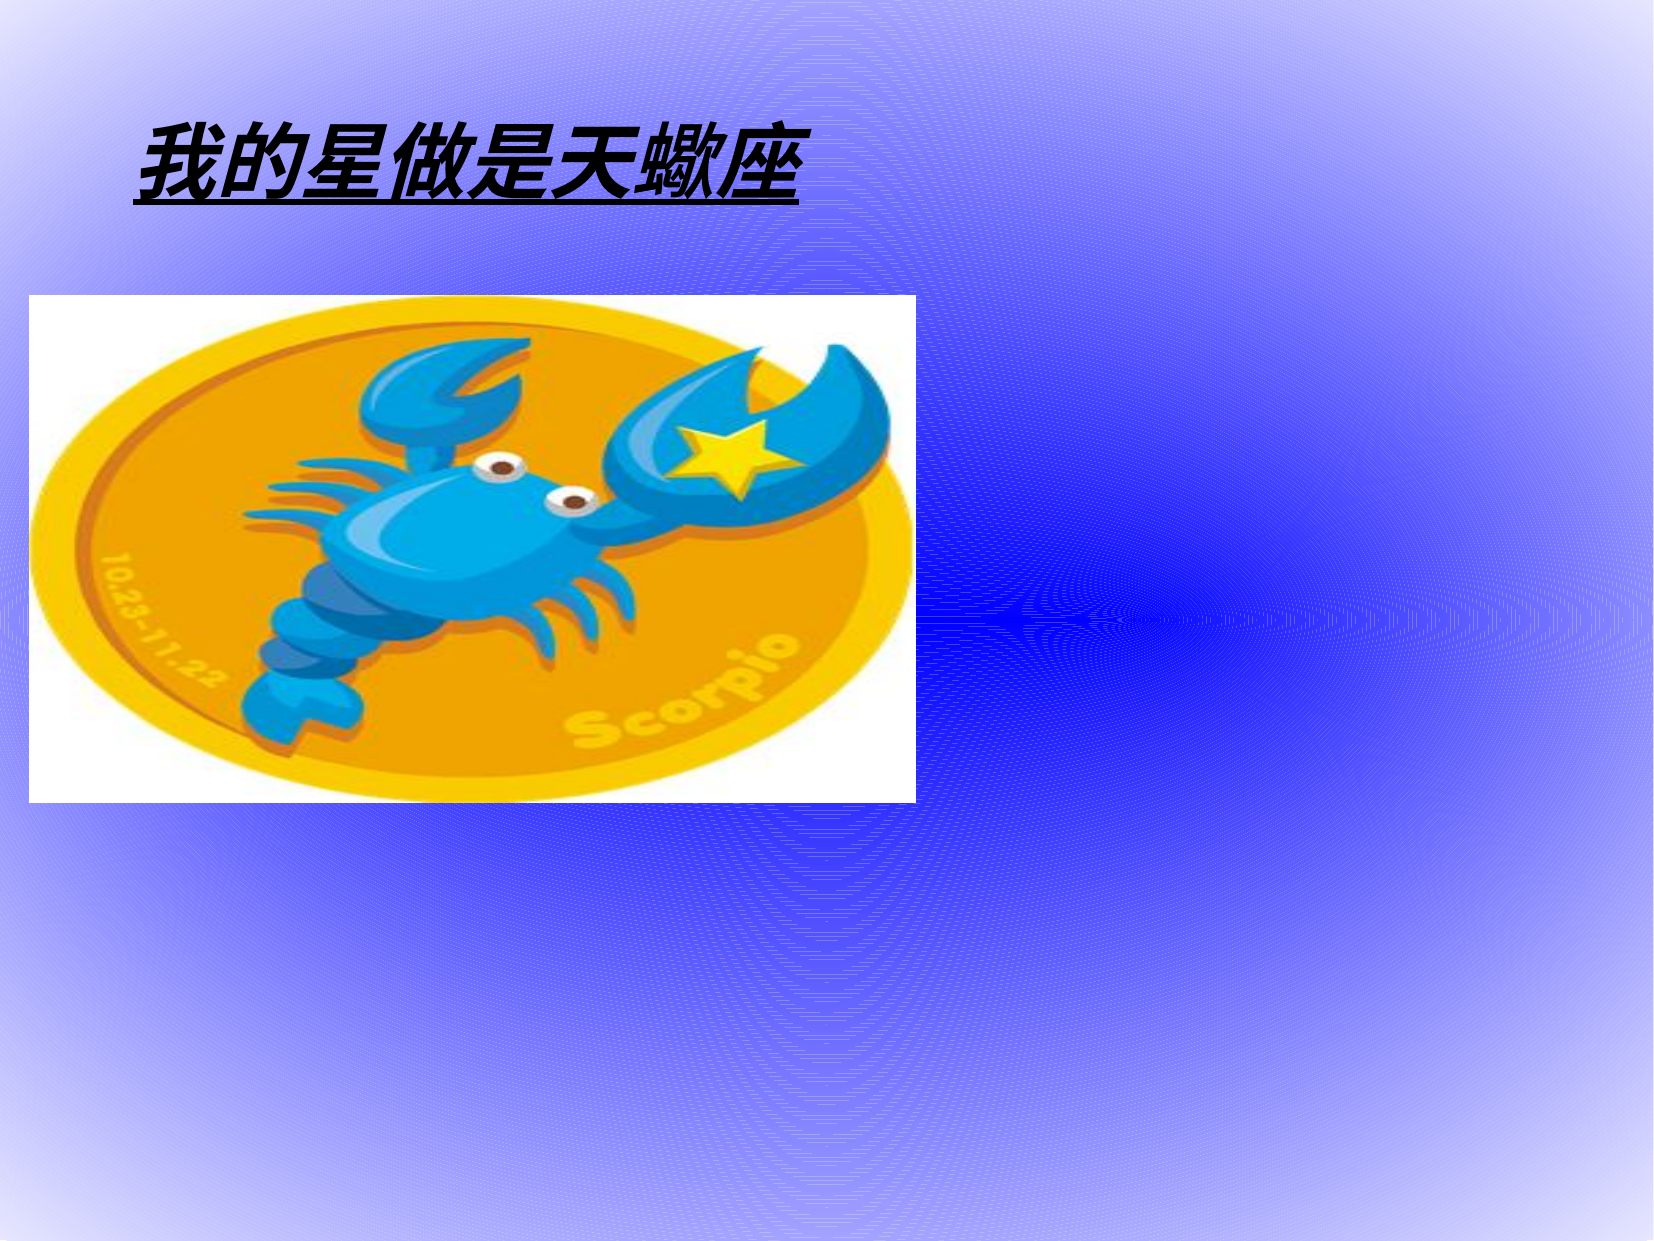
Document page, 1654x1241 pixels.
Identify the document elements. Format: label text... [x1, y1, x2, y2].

text_box 我的星做是天蠍座 [118, 88, 1182, 204]
picture [29, 295, 916, 804]
